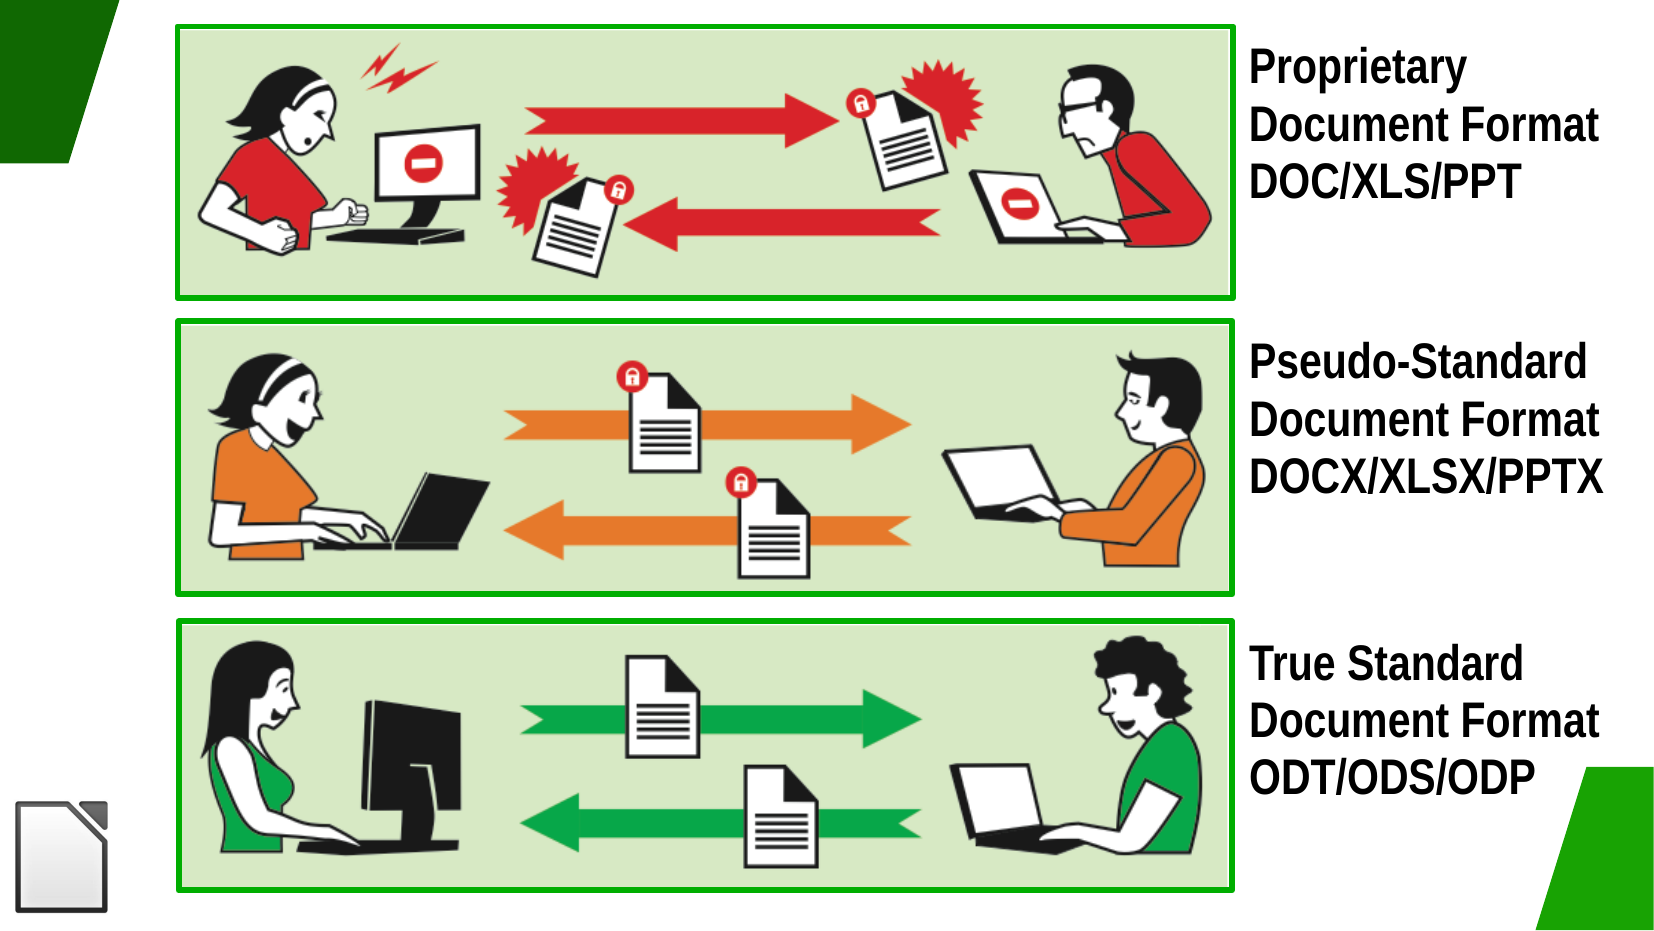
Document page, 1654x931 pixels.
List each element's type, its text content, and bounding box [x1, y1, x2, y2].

picture [181, 624, 1229, 888]
text_box Proprietary Document Format DOC/XLS/PPT [1234, 29, 1615, 217]
picture [12, 798, 111, 917]
text_box True Standard Document Format ODT/ODS/ODP [1234, 626, 1615, 813]
text_box Pseudo-Standard Document Format DOCX/XLSX/PPTX [1234, 324, 1619, 512]
picture [180, 29, 1231, 296]
picture [181, 324, 1230, 592]
